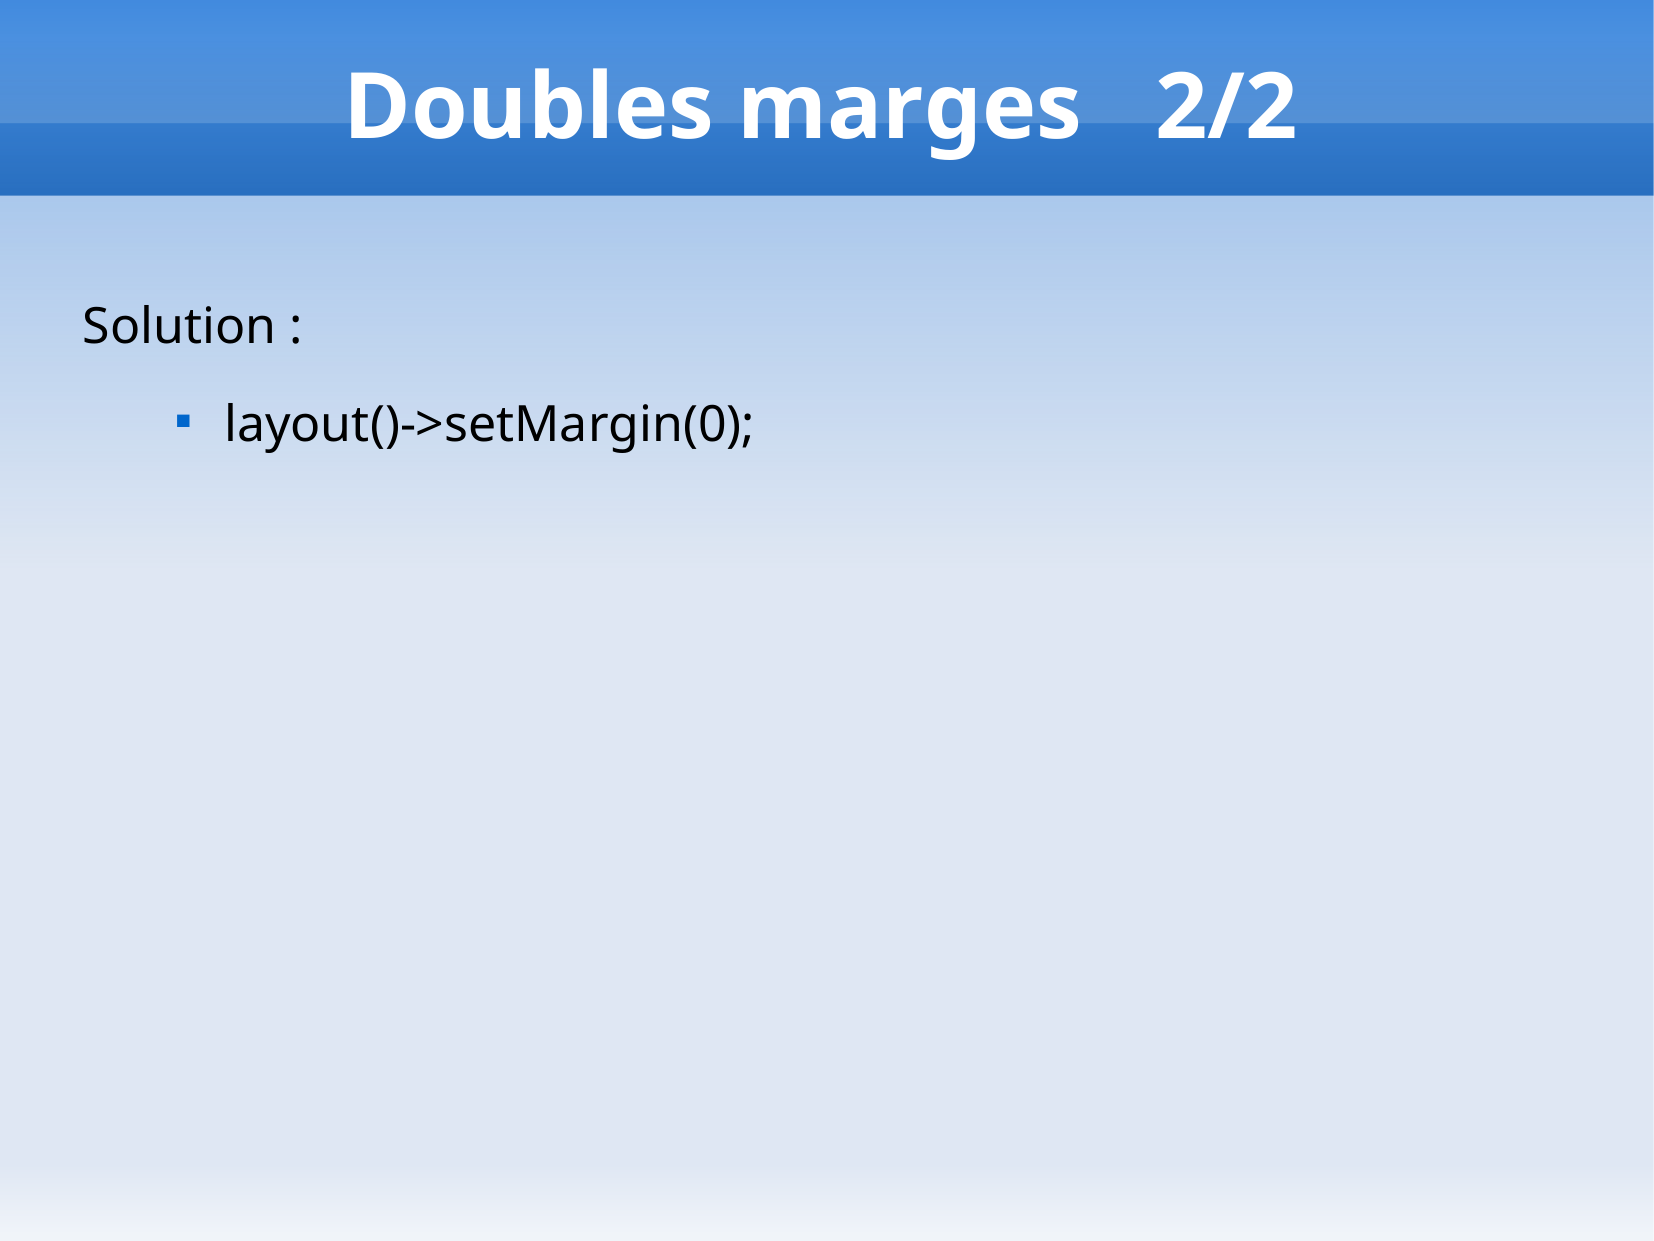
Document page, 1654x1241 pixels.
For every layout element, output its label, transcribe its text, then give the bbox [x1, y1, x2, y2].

picture [0, 0, 1654, 1241]
list Solution : layout()->setMargin(0); [82, 290, 1571, 1109]
title Doubles marges 2/2 [76, 0, 1565, 208]
